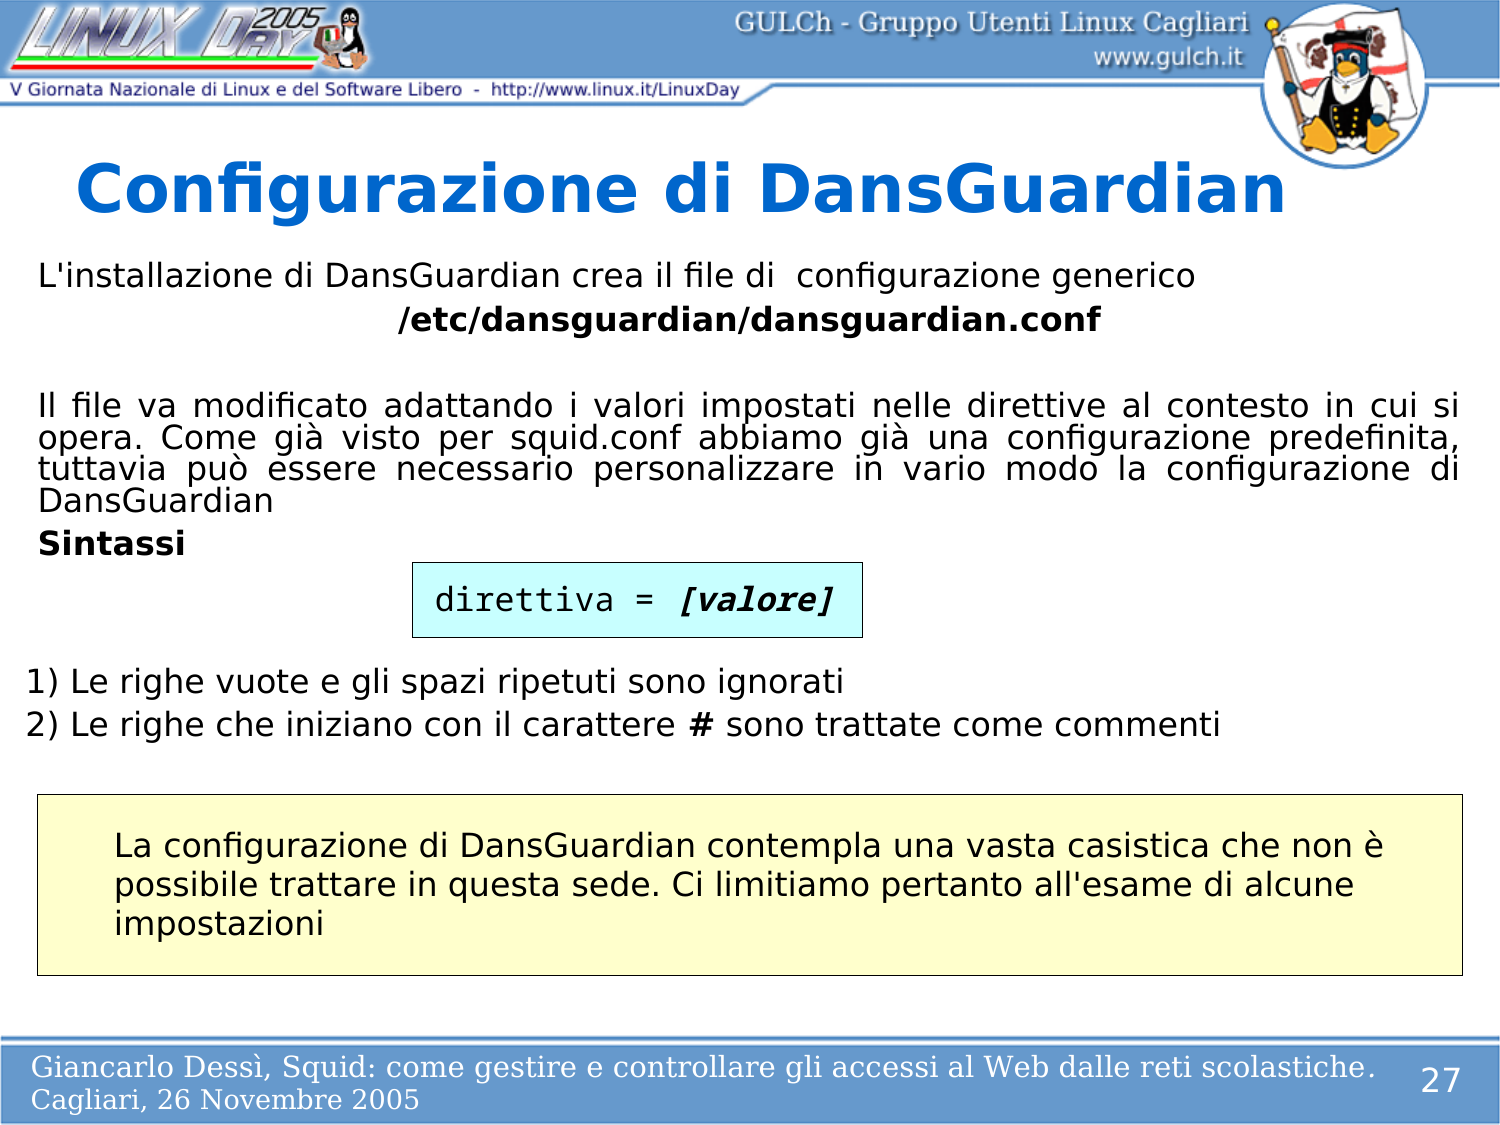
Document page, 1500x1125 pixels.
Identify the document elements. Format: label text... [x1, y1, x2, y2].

text_box La configurazione di DansGuardian contempla una vasta casistica che non è possibile trattare in questa sede. Ci limitiamo pertanto all'esame di alcune impostazioni [37, 794, 1463, 976]
text_box L'installazione di DansGuardian crea il file di configurazione generico /etc/dansguardian/dansguardian.conf Il file va modificato adattando i valori impostati nelle direttive al contesto in cui si opera. Come già visto per squid.conf abbiamo già una configurazione predefinita, tuttavia può essere necessario personalizzare in vario modo la configurazione di DansGuardian Sintassi [37, 262, 1463, 570]
picture [0, 0, 1500, 1125]
text_box direttiva = [valore] [412, 562, 863, 638]
text_box Configurazione di DansGuardian [75, 150, 1291, 229]
text_box 1) Le righe vuote e gli spazi ripetuti sono ignorati 2) Le righe che iniziano con il carattere # sono trattate come commenti [37, 668, 1211, 751]
